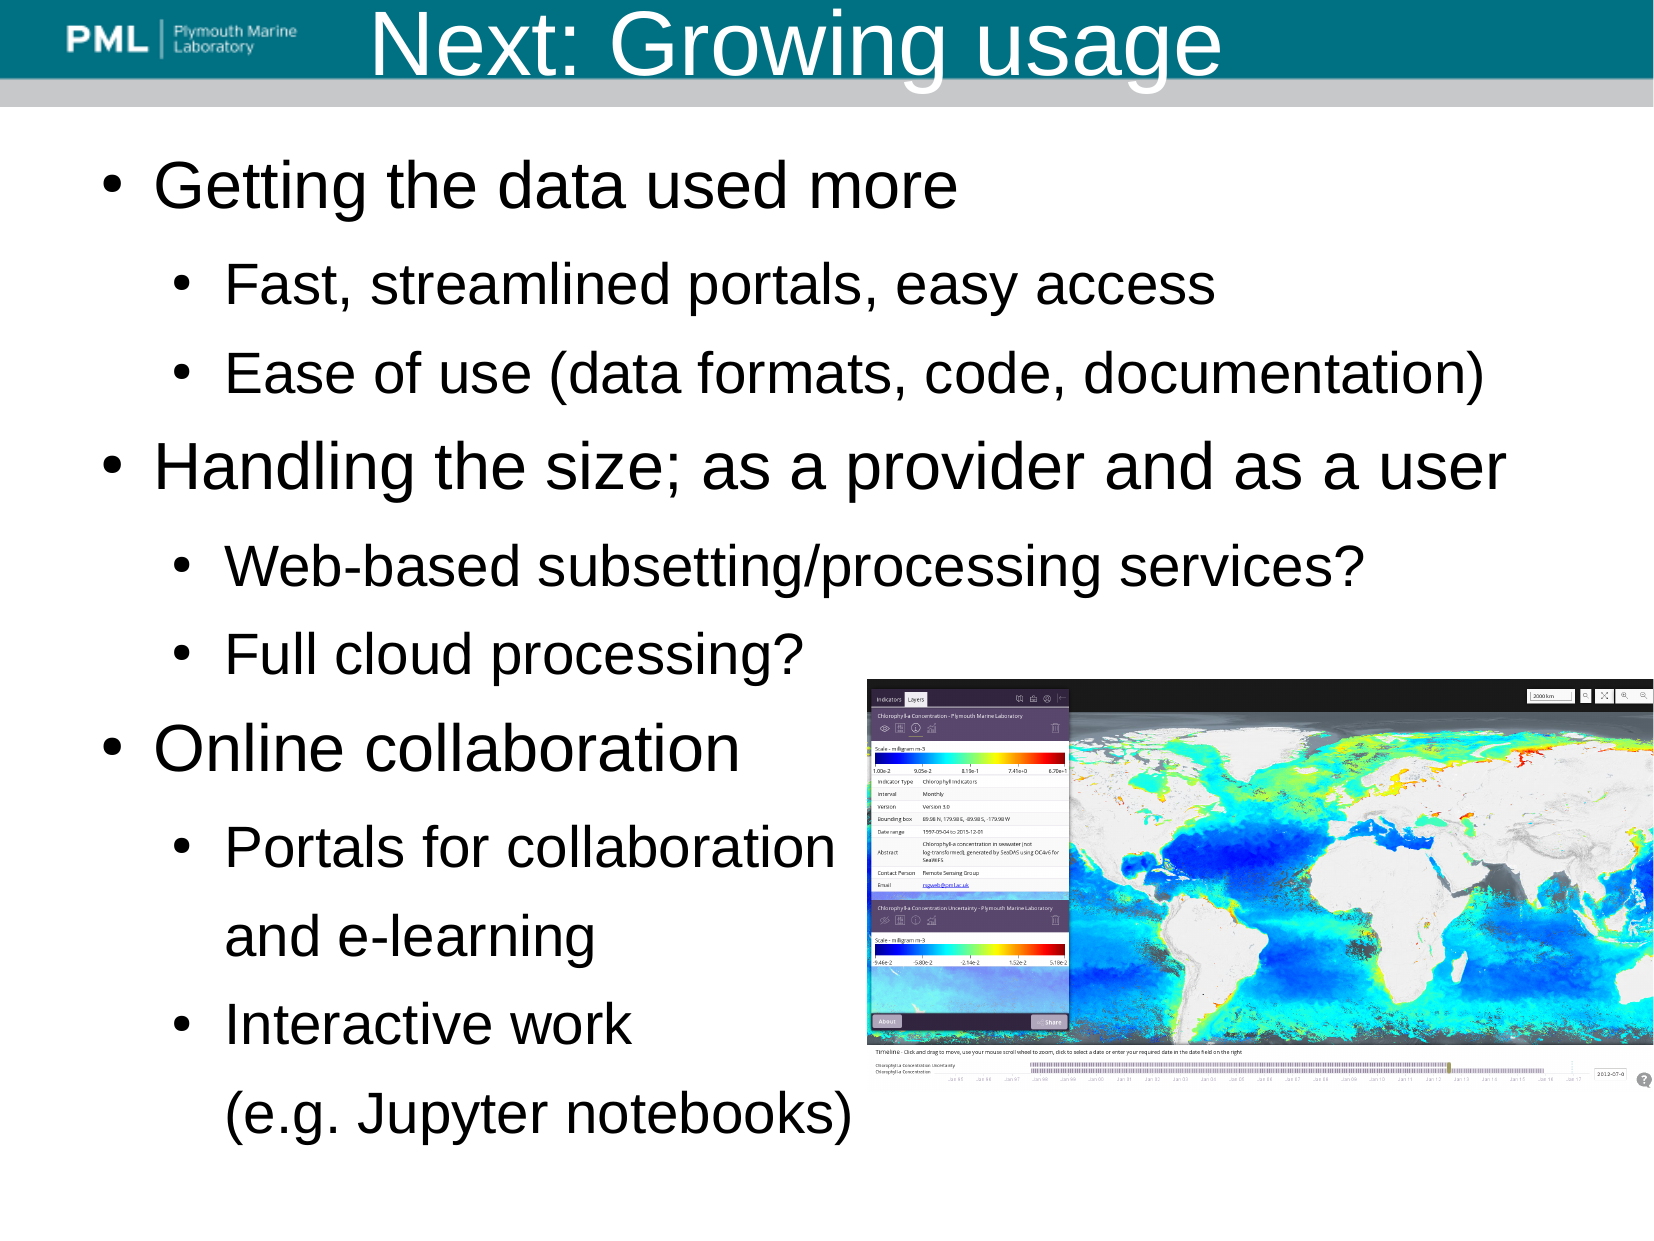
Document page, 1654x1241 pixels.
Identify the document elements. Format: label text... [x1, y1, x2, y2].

picture [867, 679, 1654, 1093]
title Next: Growing usage [324, 0, 1270, 96]
picture [0, 0, 1654, 107]
list Getting the data used more Fast, streamlined portals, easy access Ease of use (data formats, code, documentation) Handling the size; as a provider and as a user Web-based subsetting/processing services? Full cloud processing? Online collaboration Portals for collaboration and e-learning Interactive work (e.g. Jupyter notebooks) [82, 147, 1571, 1147]
